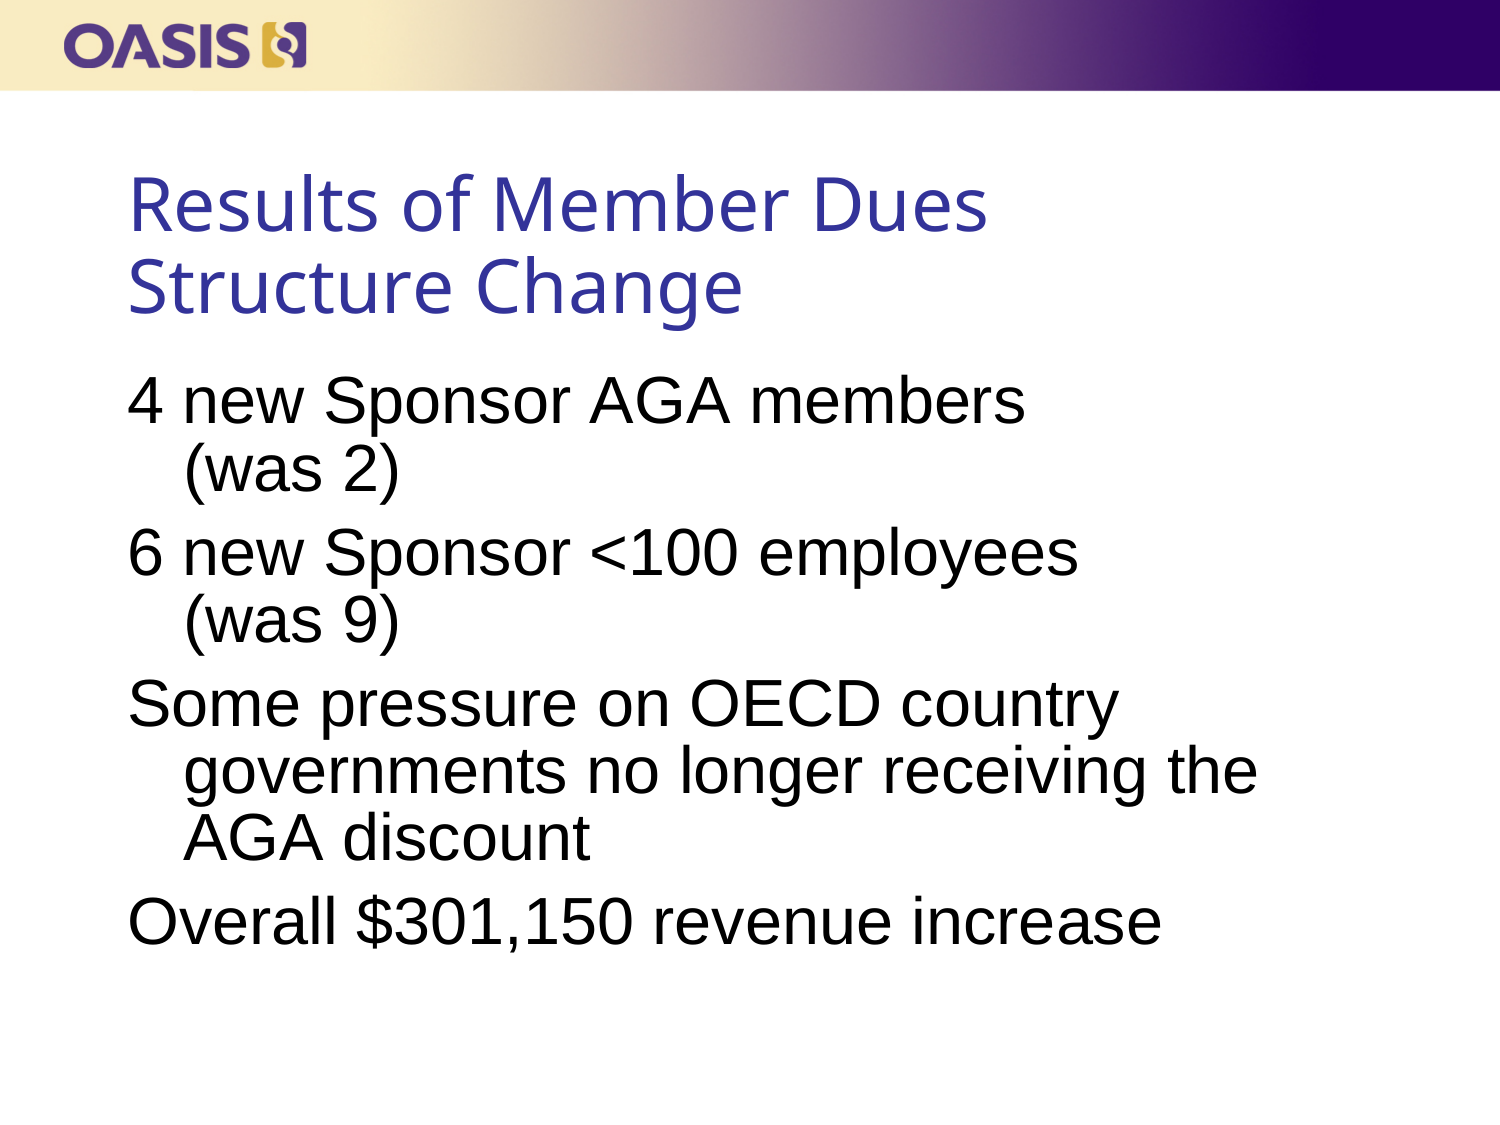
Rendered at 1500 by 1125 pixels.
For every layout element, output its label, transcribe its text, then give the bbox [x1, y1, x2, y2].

list 4 new Sponsor AGA members (was 2) 6 new Sponsor <100 employees (was 9) Some pressure on OECD country governments no longer receiving the AGA discount Overall $301,150 revenue increase [112, 362, 1288, 1047]
picture [0, 0, 1500, 1125]
title Results of Member Dues Structure Change [112, 149, 1263, 338]
